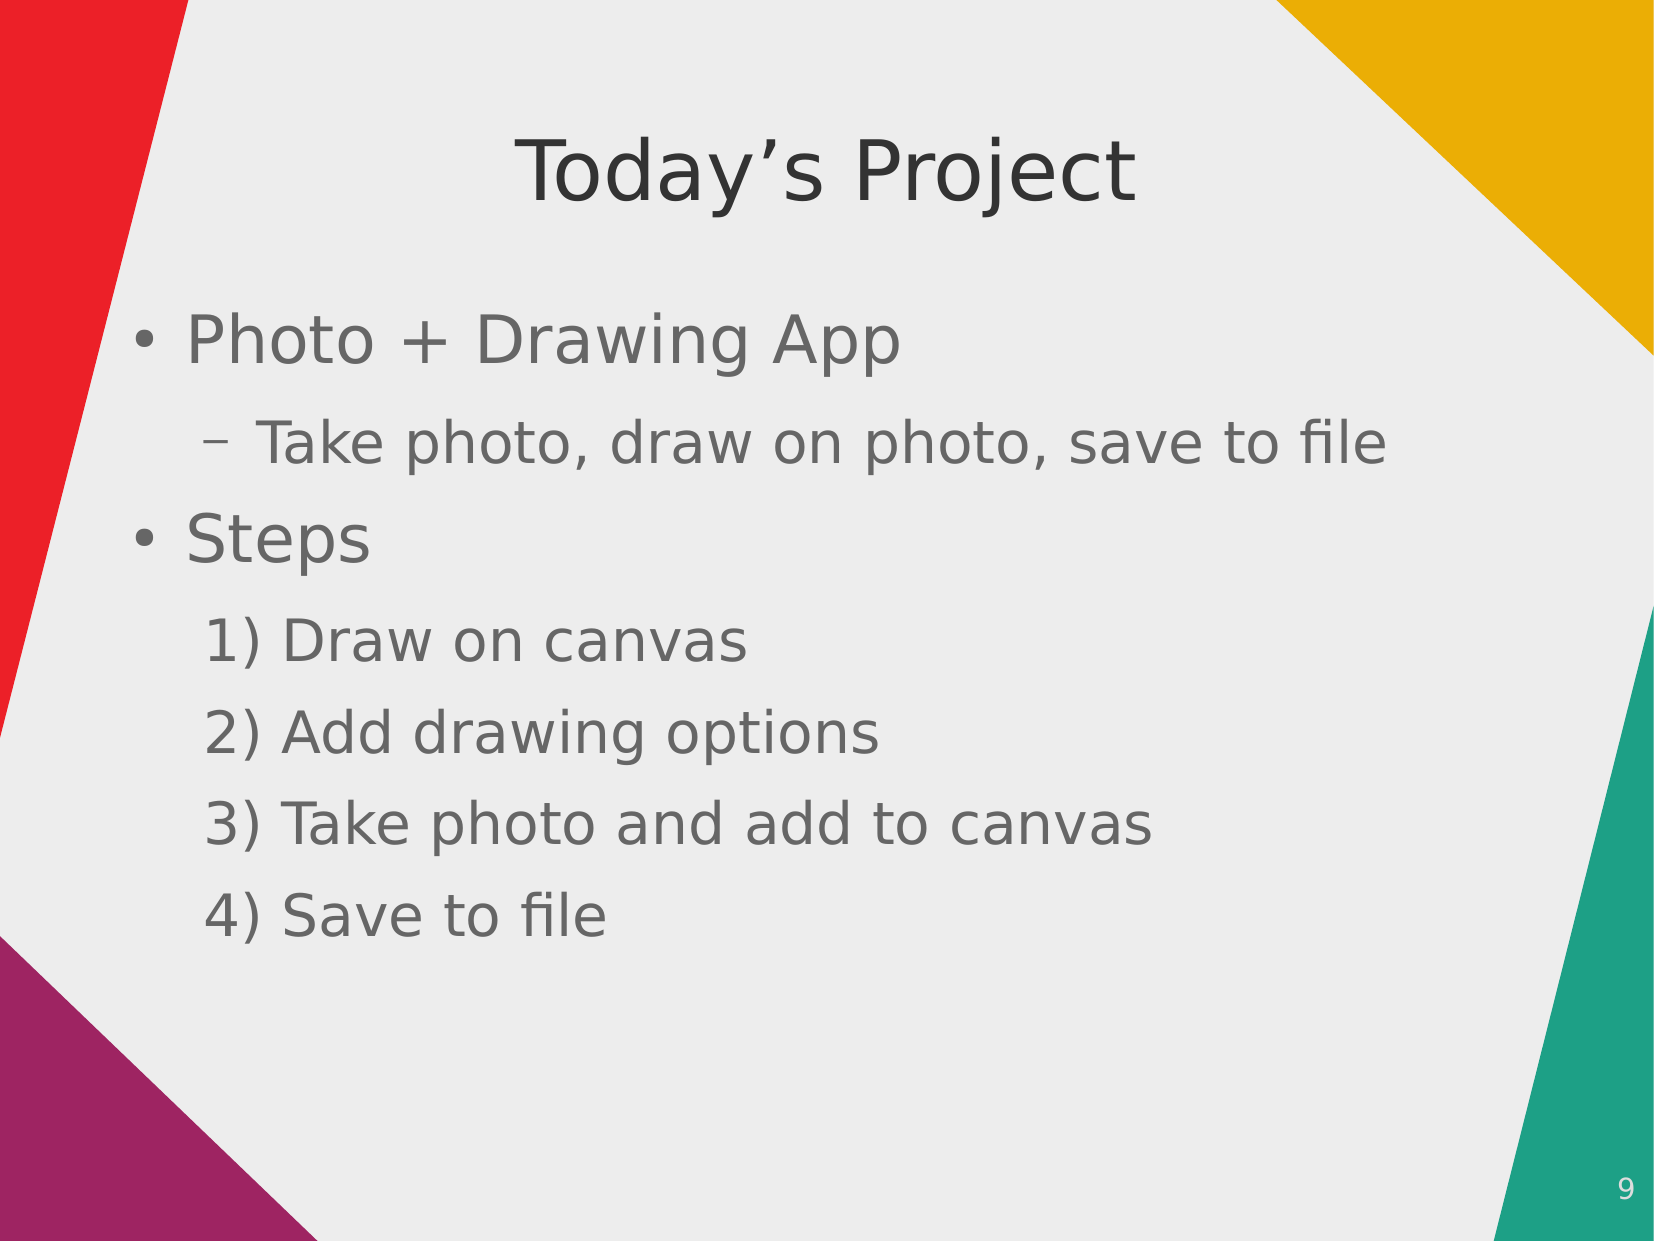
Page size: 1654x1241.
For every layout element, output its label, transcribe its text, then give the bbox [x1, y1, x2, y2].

title Today’s Project [114, 73, 1539, 271]
list Photo + Drawing App Take photo, draw on photo, save to file Steps Draw on canvas Add drawing options Take photo and add to canvas Save to file [114, 302, 1539, 1033]
